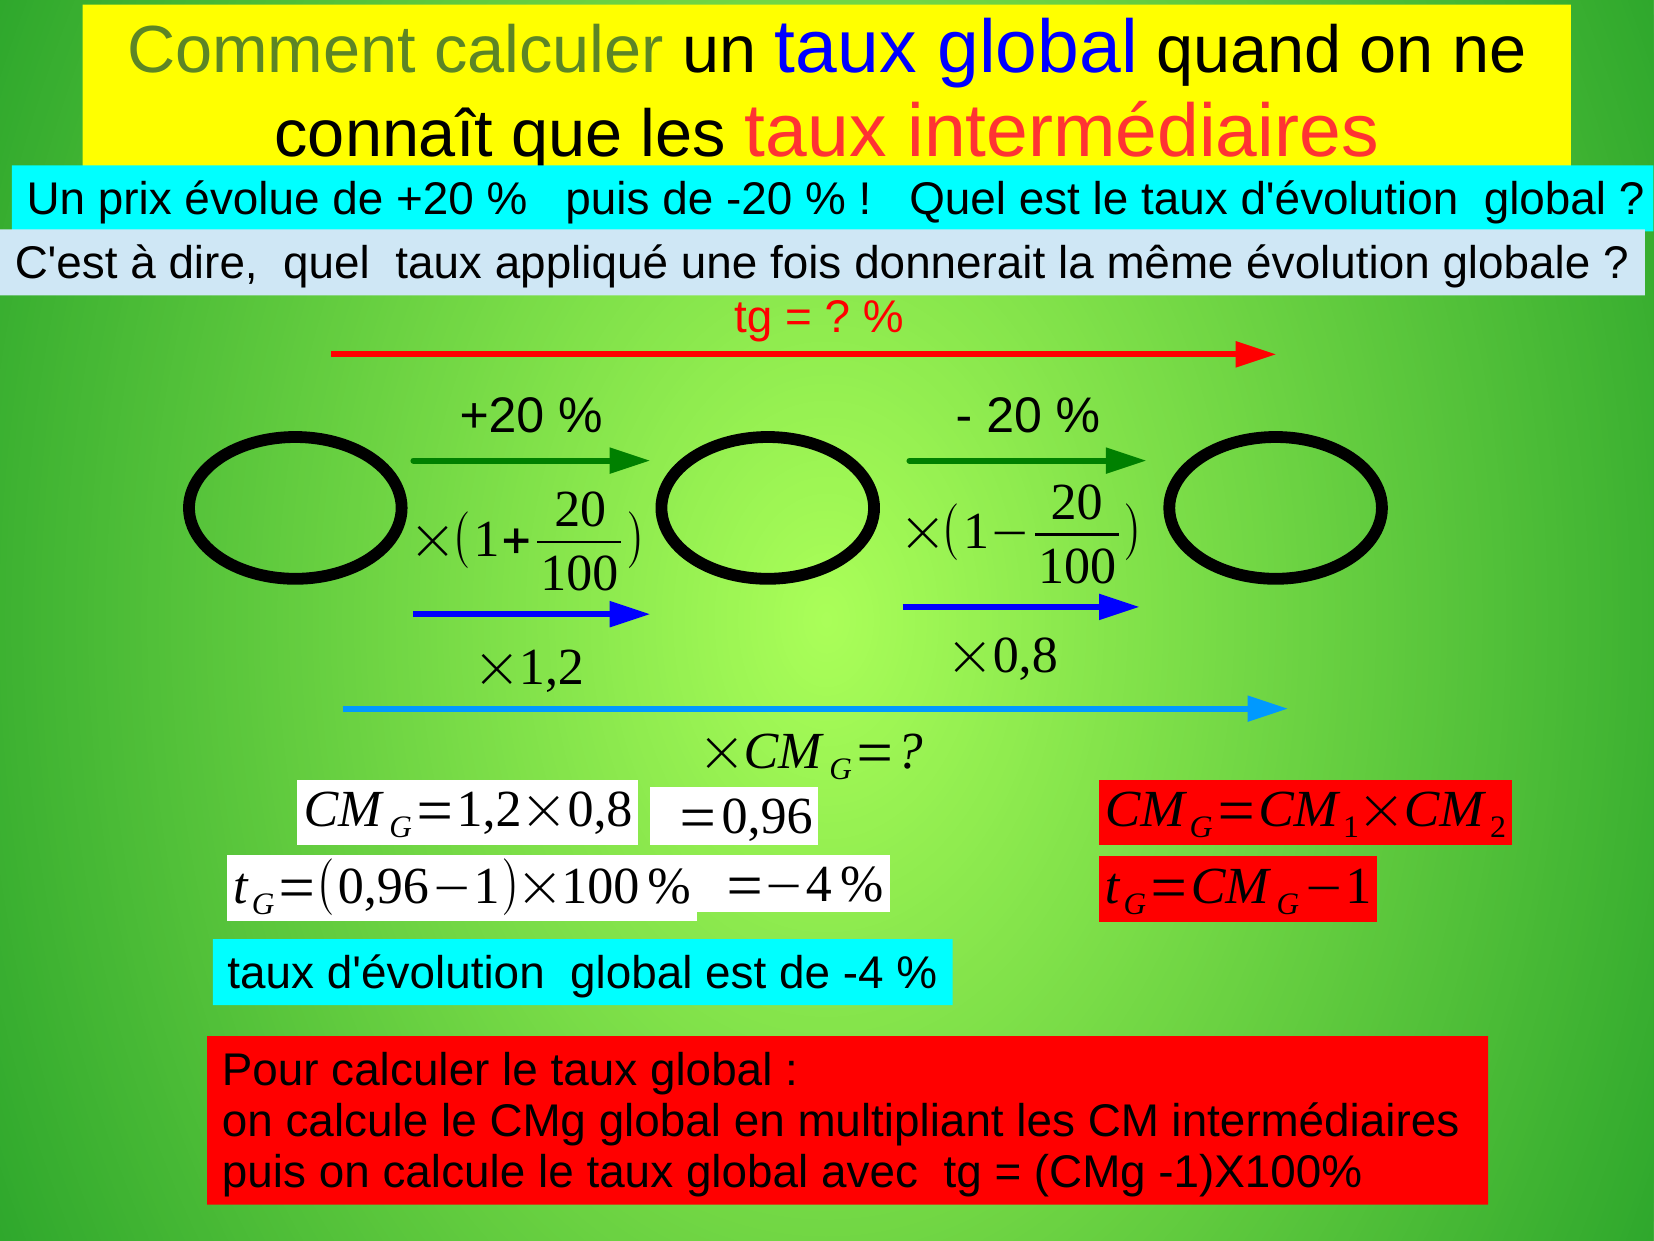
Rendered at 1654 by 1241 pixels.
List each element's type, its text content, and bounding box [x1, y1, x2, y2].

chart [874, 472, 1148, 596]
chart [297, 779, 638, 845]
chart [921, 625, 1064, 684]
text_box Pour calculer le taux global : on calcule le CMg global en multipliant les CM intermédiaires puis on calcule le taux global avec tg = (CMg -1)X100% [207, 1036, 1489, 1205]
title Comment calculer un taux global quand on ne connaît que les taux intermédiaires [82, 4, 1571, 165]
text_box tg = ? % [719, 296, 930, 350]
chart [1098, 779, 1512, 845]
text_box taux d'évolution global est de -4 % [212, 939, 953, 1006]
text_box C'est à dire, quel taux appliqué une fois donnerait la même évolution globale ? [0, 229, 1645, 296]
chart [226, 854, 891, 922]
chart [1098, 856, 1377, 922]
text_box - 20 % [940, 379, 1116, 451]
text_box +20 % [444, 379, 618, 451]
text_box Un prix évolue de +20 % puis de -20 % ! Quel est le taux d'évolution global ? [11, 165, 1654, 232]
chart [448, 637, 591, 696]
chart [384, 479, 650, 603]
chart [649, 722, 930, 845]
